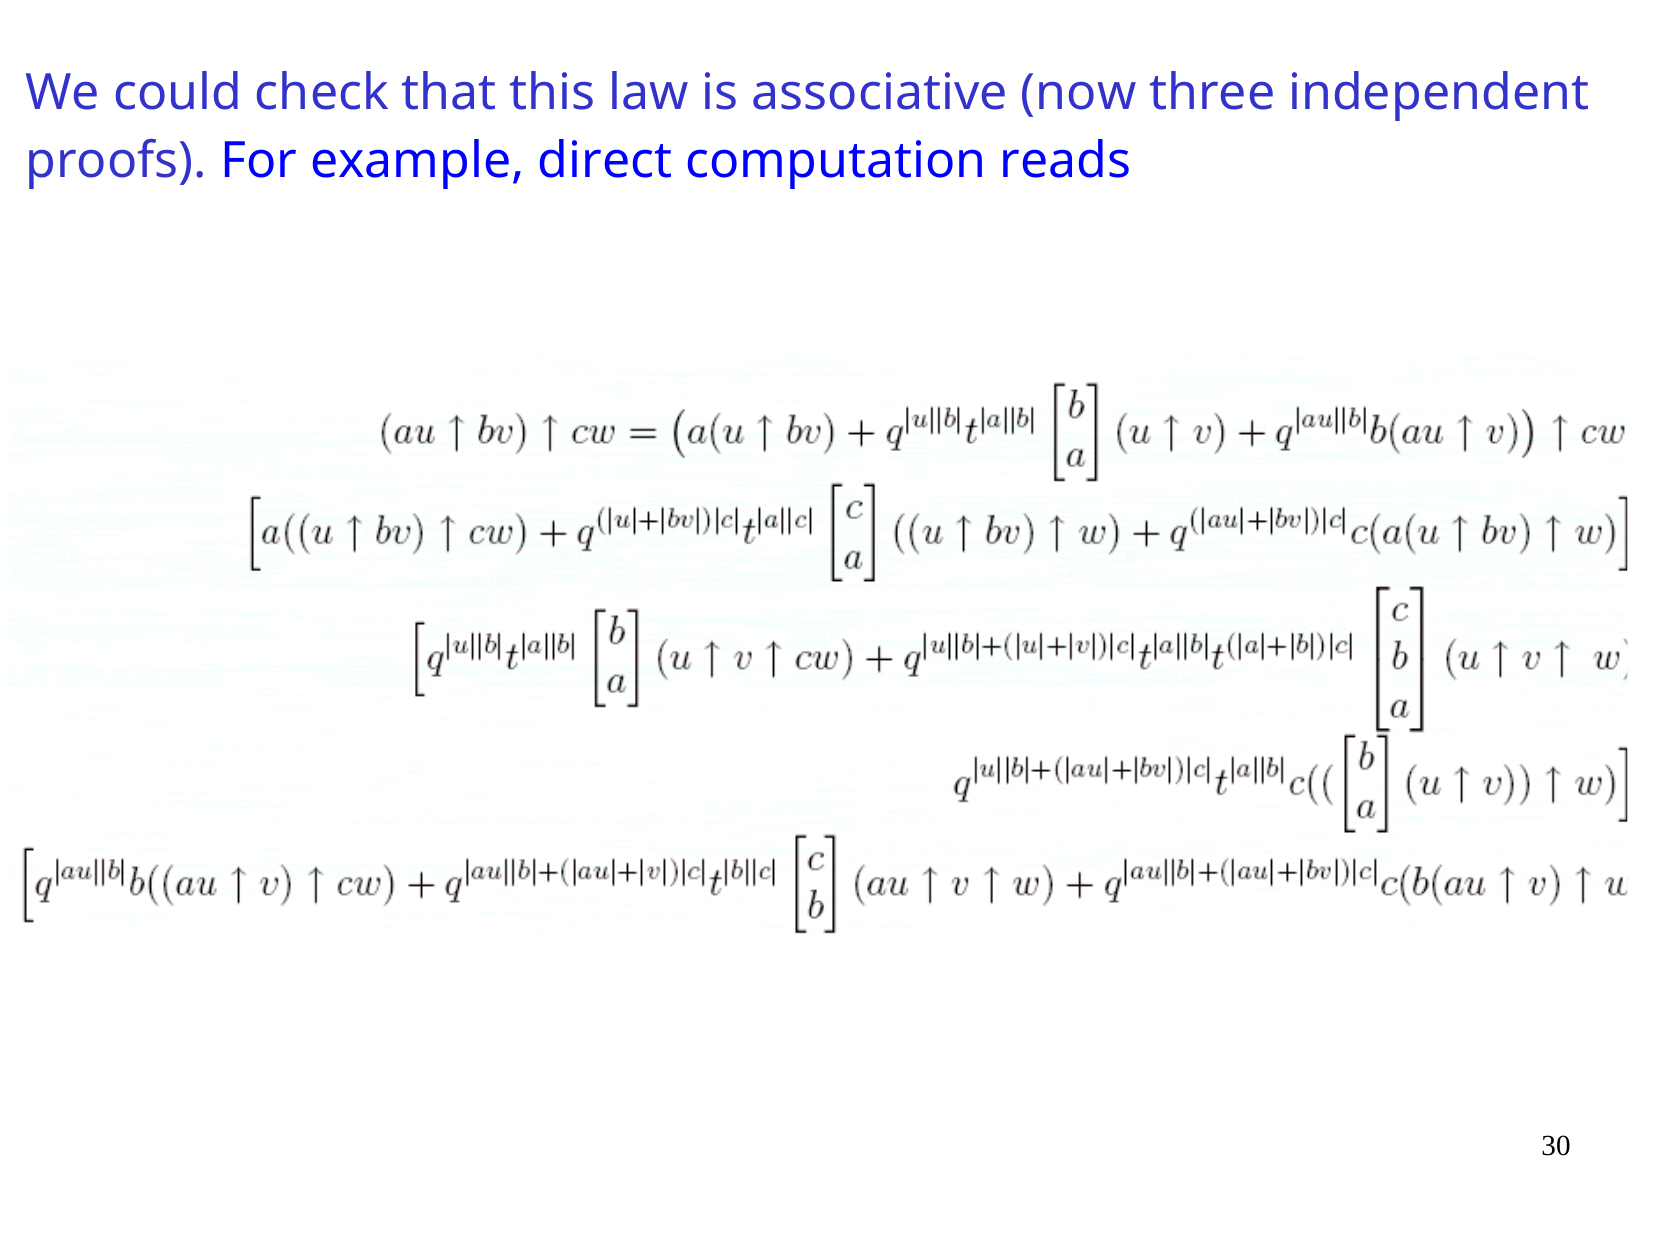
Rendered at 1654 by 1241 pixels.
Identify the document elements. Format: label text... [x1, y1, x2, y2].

text_box We could check that this law is associative (now three independent proofs). For example, direct computation reads [10, 48, 1647, 265]
picture [6, 354, 1628, 944]
